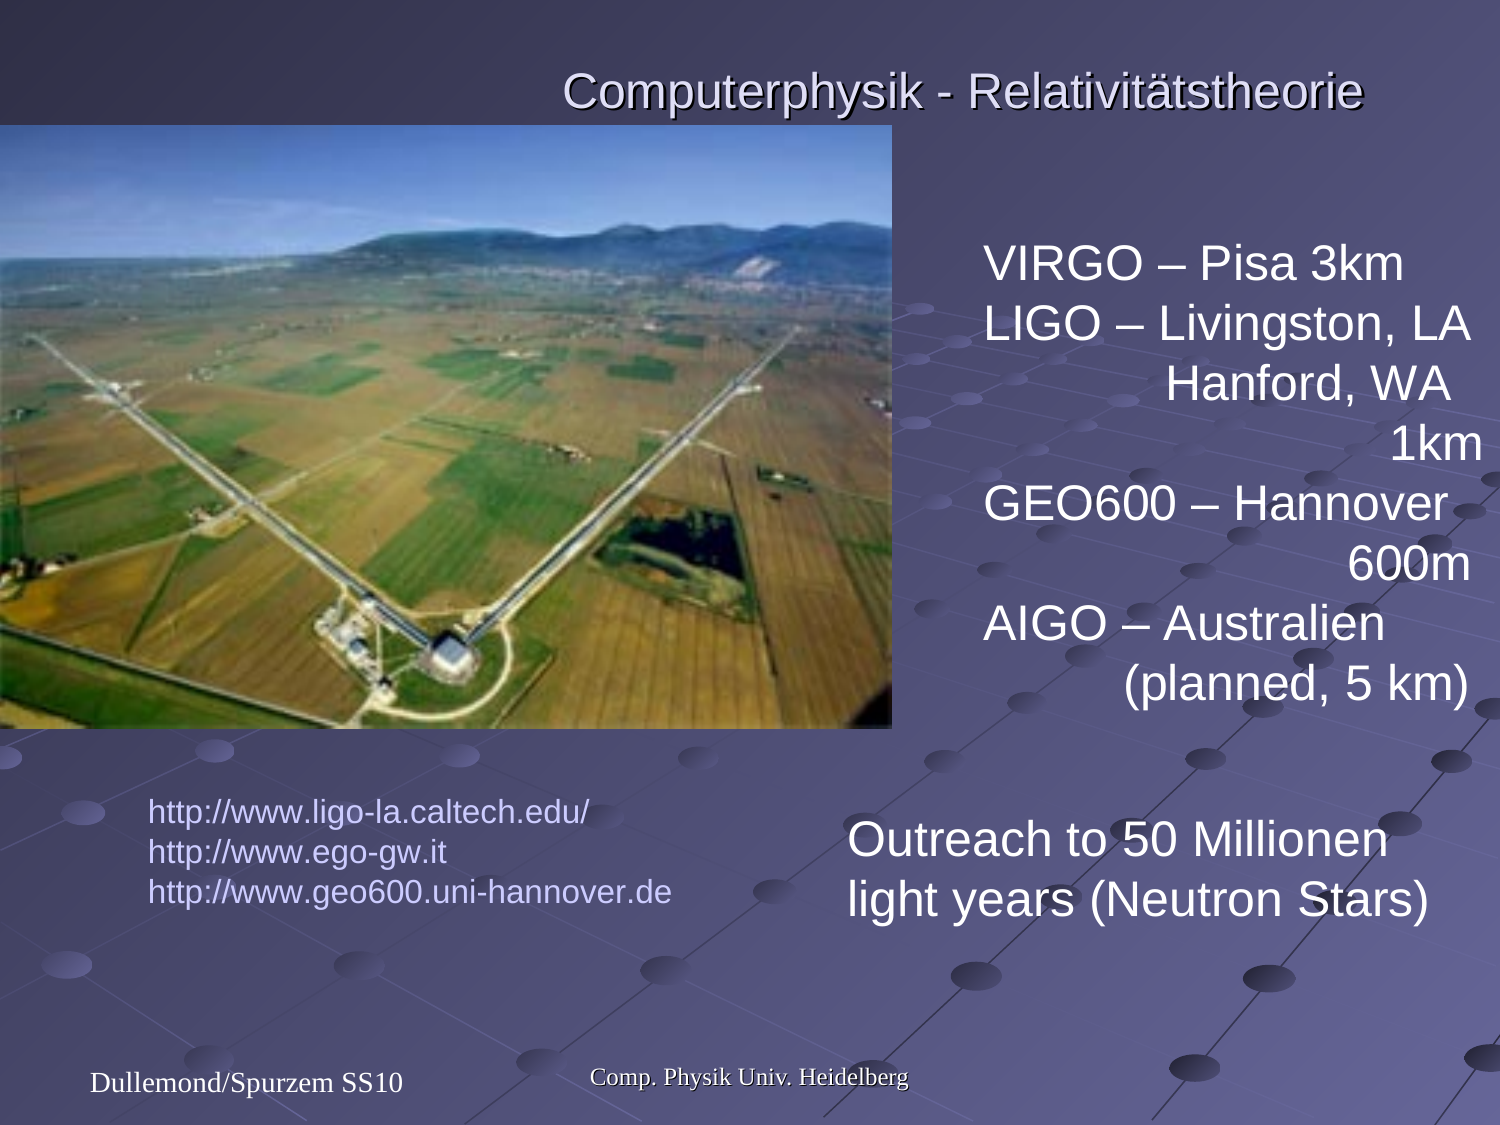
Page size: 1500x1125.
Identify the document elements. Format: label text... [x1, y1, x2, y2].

picture [0, 125, 892, 729]
title Computerphysik - Relativitätstheorie [501, 45, 1426, 138]
text_box Outreach to 50 Millionen light years (Neutron Stars)‏ [832, 798, 1447, 935]
text_box http://www.ligo-la.caltech.edu/ http://www.ego-gw.it http://www.geo600.uni-hannover.de [133, 782, 689, 958]
text_box VIRGO – Pisa 3km LIGO – Livingston, LA Hanford, WA 1km GEO600 – Hannover 600m AIGO – Australien (planned, 5 km)‏ [968, 222, 1499, 719]
